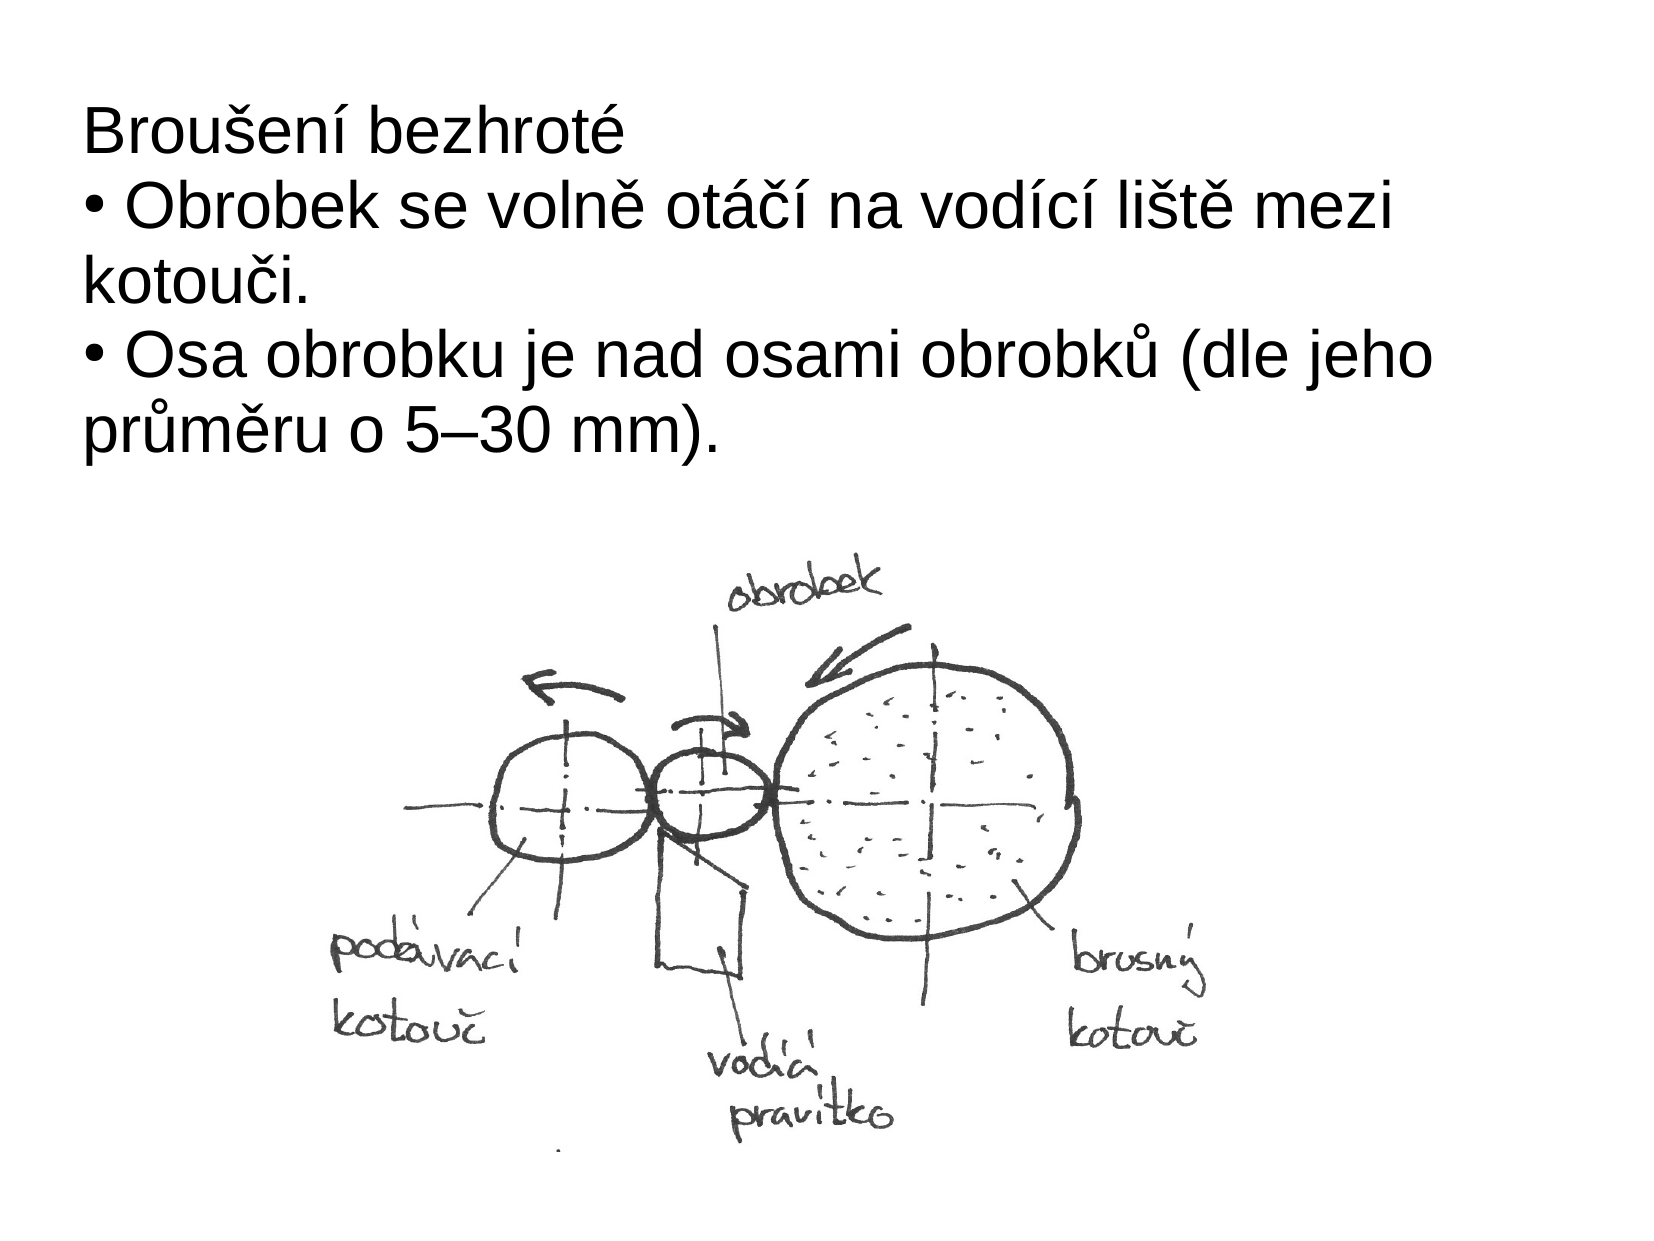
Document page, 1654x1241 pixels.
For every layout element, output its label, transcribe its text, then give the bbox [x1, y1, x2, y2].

subtitle Broušení bezhroté Obrobek se volně otáčí na vodící liště mezi kotouči. Osa obrobku je nad osami obrobků (dle jeho průměru o 5–30 mm). [82, 56, 1571, 1102]
picture [312, 531, 1241, 1152]
